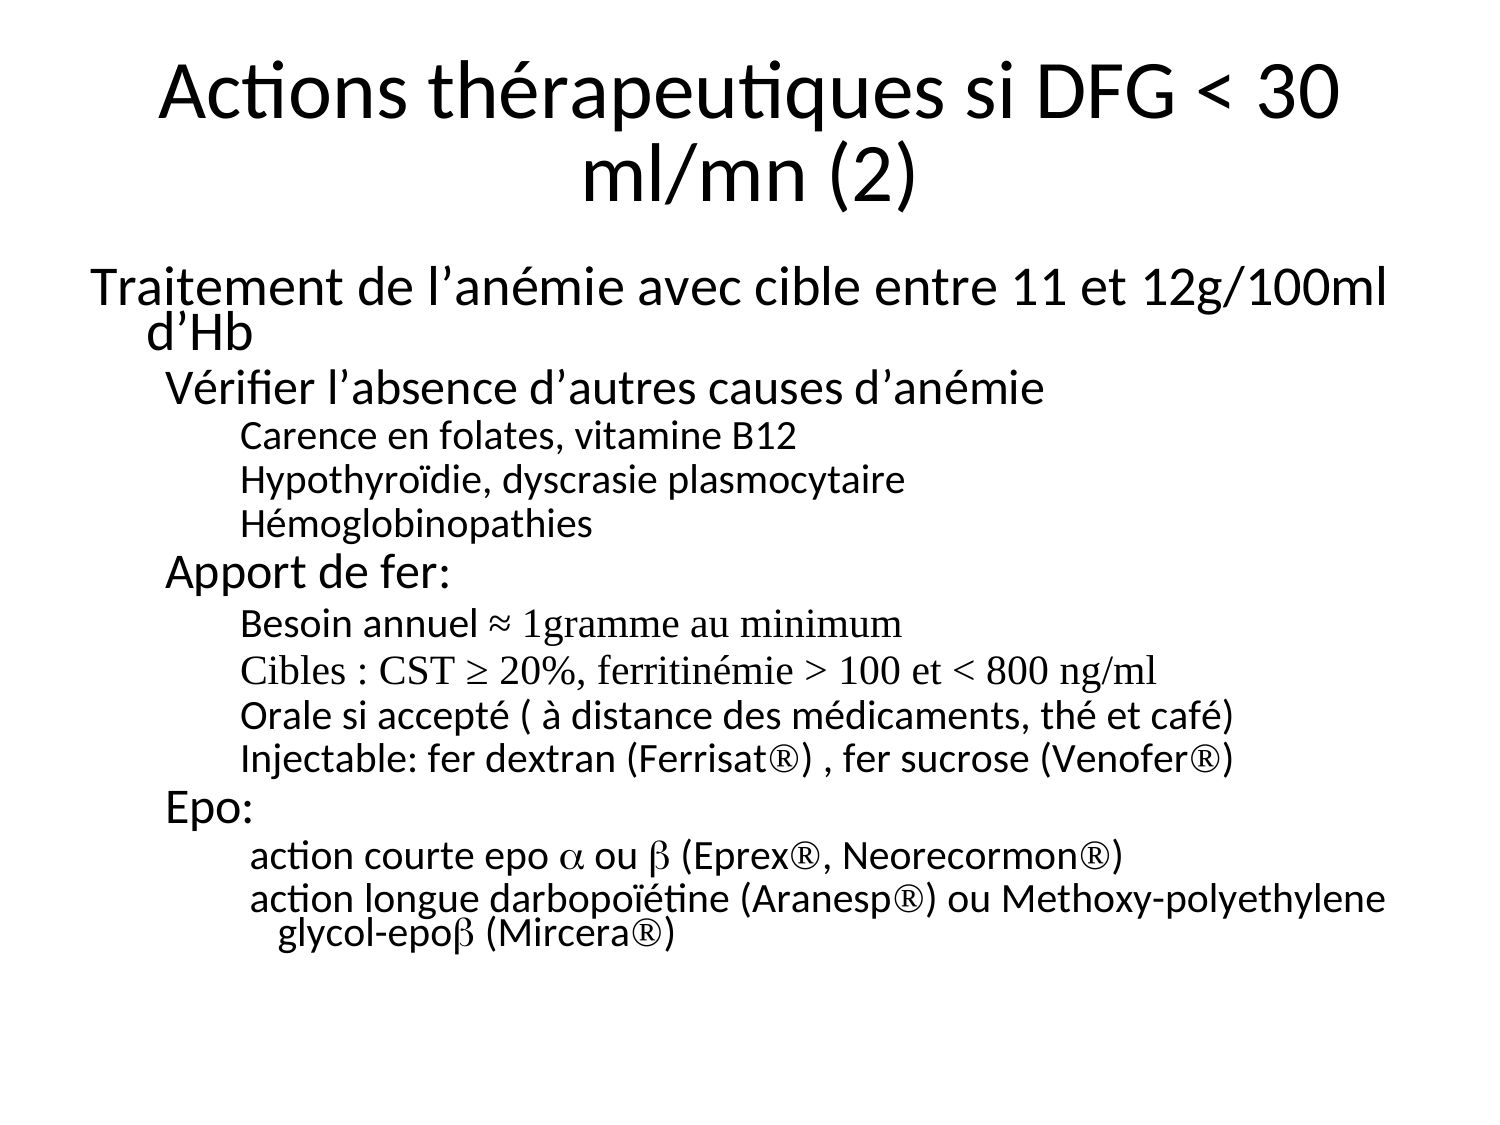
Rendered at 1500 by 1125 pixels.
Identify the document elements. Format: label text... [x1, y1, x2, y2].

list Traitement de l’anémie avec cible entre 11 et 12g/100ml d’Hb Vérifier l’absence d’autres causes d’anémie Carence en folates, vitamine B12 Hypothyroïdie, dyscrasie plasmocytaire Hémoglobinopathies Apport de fer: Besoin annuel ≈ 1gramme au minimum Cibles : CST ≥ 20%, ferritinémie > 100 et < 800 ng/ml Orale si accepté ( à distance des médicaments, thé et café) Injectable: fer dextran (Ferrisat) , fer sucrose (Venofer) Epo: action courte epo  ou  (Eprex, Neorecormon) action longue darbopoïétine (Aranesp) ou Methoxy-polyethylene glycol-epo (Mircera) [75, 262, 1426, 1067]
title Actions thérapeutiques si DFG < 30 ml/mn (2) [75, 31, 1426, 247]
